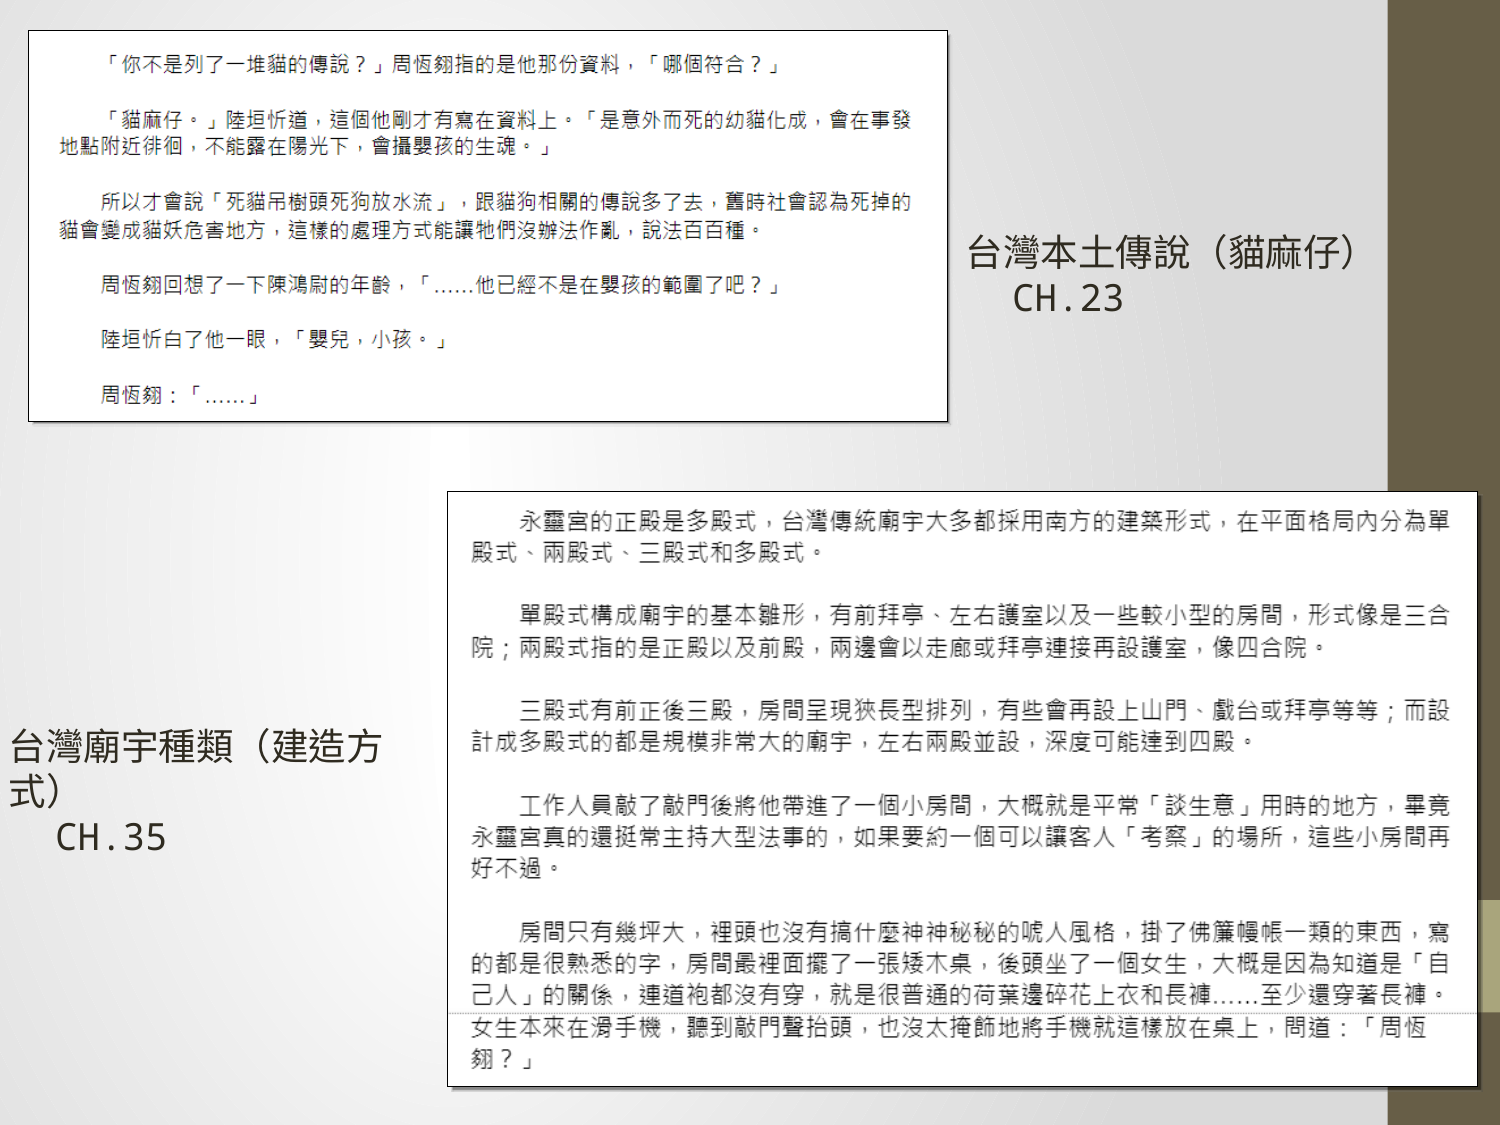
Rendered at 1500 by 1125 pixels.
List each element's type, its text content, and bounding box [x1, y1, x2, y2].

picture [447, 491, 1478, 1086]
picture [29, 30, 948, 421]
text_box 台灣廟宇種類（建造方式） CH.35 [0, 715, 455, 866]
text_box 台灣本土傳說（貓麻仔） CH.23 [950, 221, 1412, 327]
